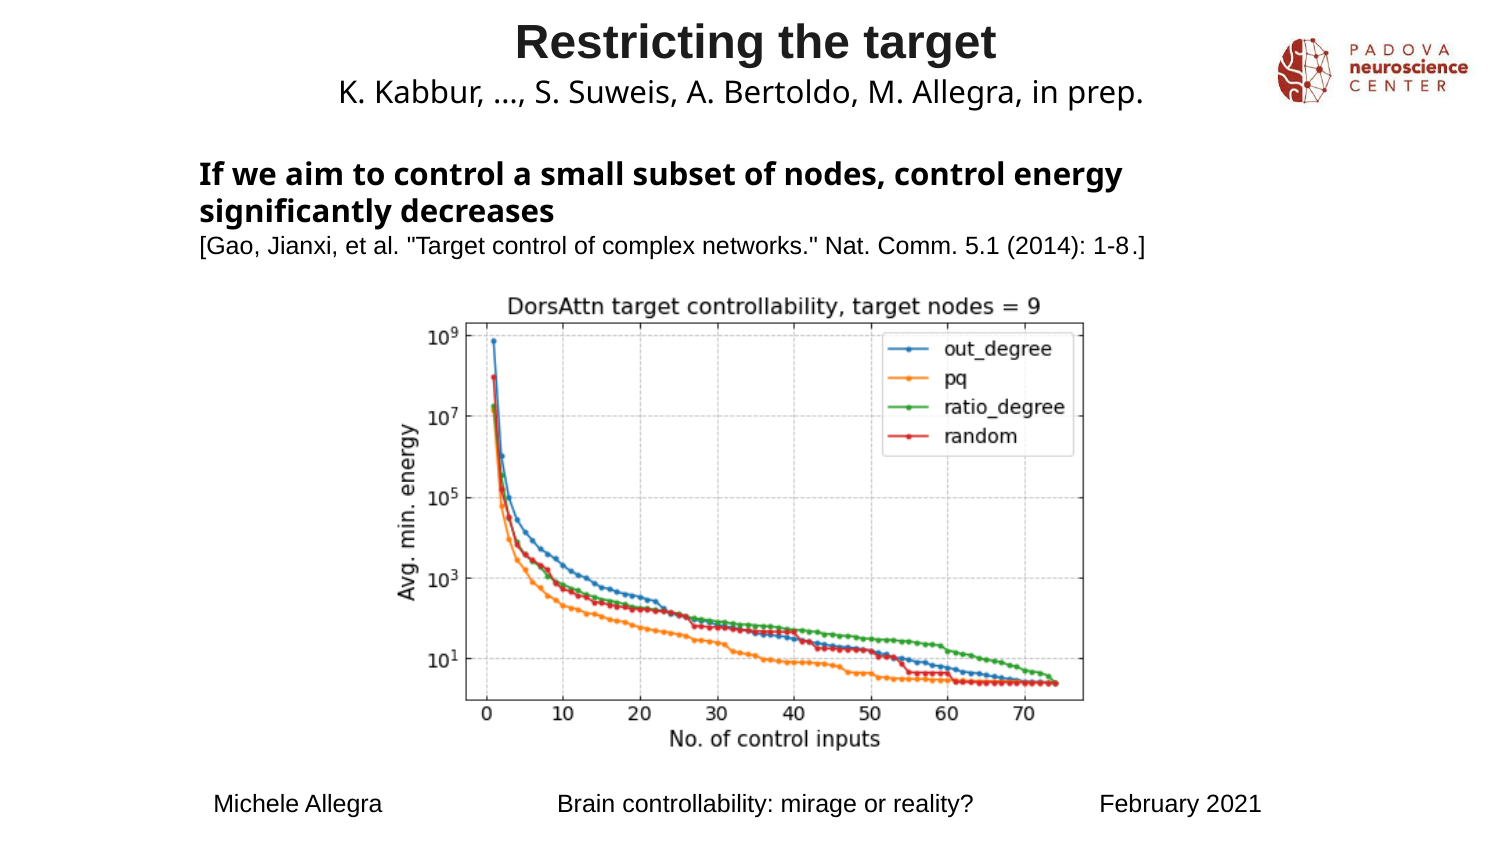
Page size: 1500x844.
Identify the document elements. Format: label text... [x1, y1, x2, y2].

text_box If we aim to control a small subset of nodes, control energy significantly decreases [Gao, Jianxi, et al. "Target control of complex networks." Nat. Comm. 5.1 (2014): 1-8.] [109, 82, 1241, 715]
picture [366, 263, 1163, 762]
text_box Restricting the target [62, 0, 1450, 82]
picture [1268, 10, 1476, 123]
text_box K. Kabbur, …, S. Suweis, A. Bertoldo, M. Allegra, in prep. [248, 82, 1303, 125]
text_box Michele Allegra Brain controllability: mirage or reality? February 2021 [64, 776, 1415, 828]
